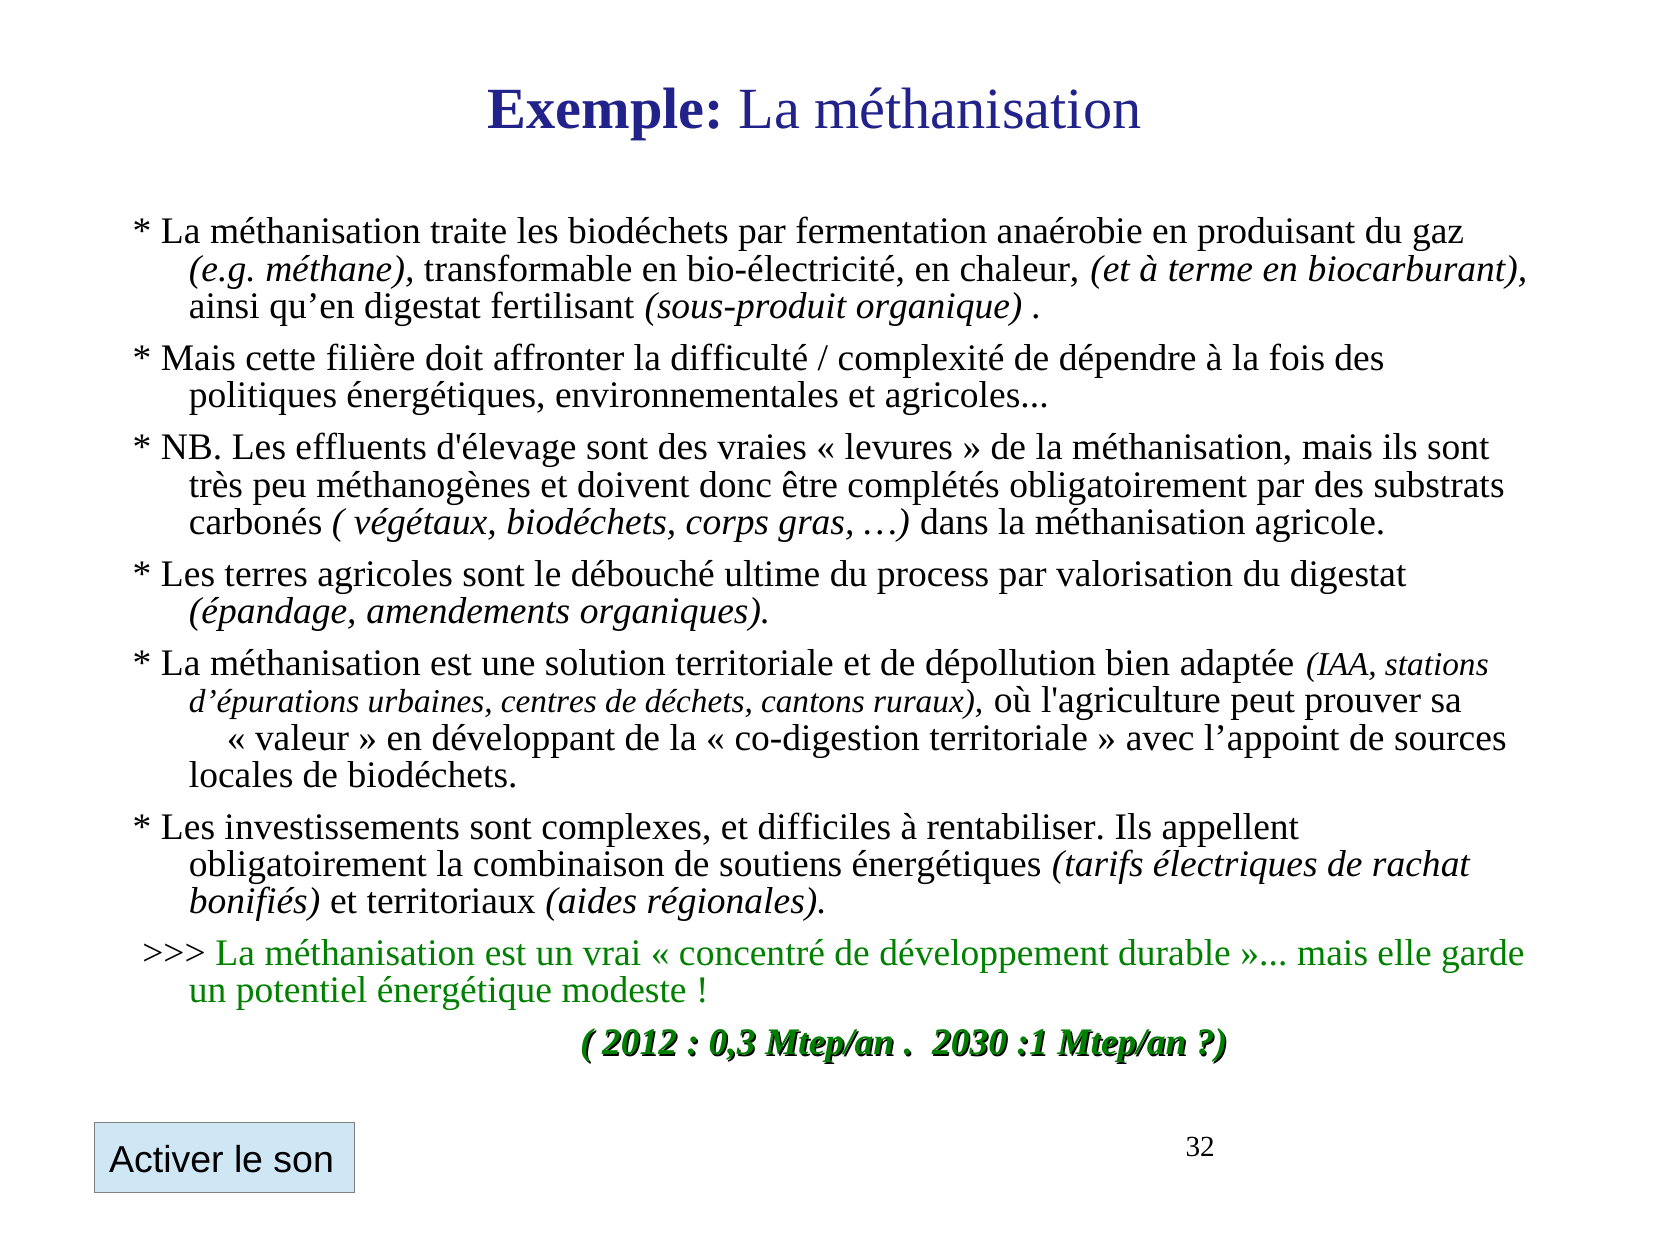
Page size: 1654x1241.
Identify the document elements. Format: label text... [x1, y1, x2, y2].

text_box <numéro> [1185, 1129, 1560, 1205]
list * La méthanisation traite les biodéchets par fermentation anaérobie en produisant du gaz (e.g. méthane), transformable en bio-électricité, en chaleur, (et à terme en biocarburant), ainsi qu’en digestat fertilisant (sous-produit organique) . * Mais cette filière doit affronter la difficulté / complexité de dépendre à la fois des politiques énergétiques, environnementales et agricoles... * NB. Les effluents d'élevage sont des vraies « levures » de la méthanisation, mais ils sont très peu méthanogènes et doivent donc être complétés obligatoirement par des substrats carbonés ( végétaux, biodéchets, corps gras, …) dans la méthanisation agricole. * Les terres agricoles sont le débouché ultime du process par valorisation du digestat (épandage, amendements organiques). * La méthanisation est une solution territoriale et de dépollution bien adaptée (IAA, stations d’épurations urbaines, centres de déchets, cantons ruraux), où l'agriculture peut prouver sa « valeur » en développant de la « co-digestion territoriale » avec l’appoint de sources locales de biodéchets. * Les investissements sont complexes, et difficiles à rentabiliser. Ils appellent obligatoirement la combinaison de soutiens énergétiques (tarifs électriques de rachat bonifiés) et territoriaux (aides régionales). >>> La méthanisation est un vrai « concentré de développement durable »... mais elle garde un potentiel énergétique modeste ! ( 2012 : 0,3 Mtep/an . 2030 :1 Mtep/an ?) [117, 206, 1548, 1176]
title Exemple: La méthanisation [65, 0, 1565, 210]
text_box Activer le son [94, 1122, 355, 1193]
